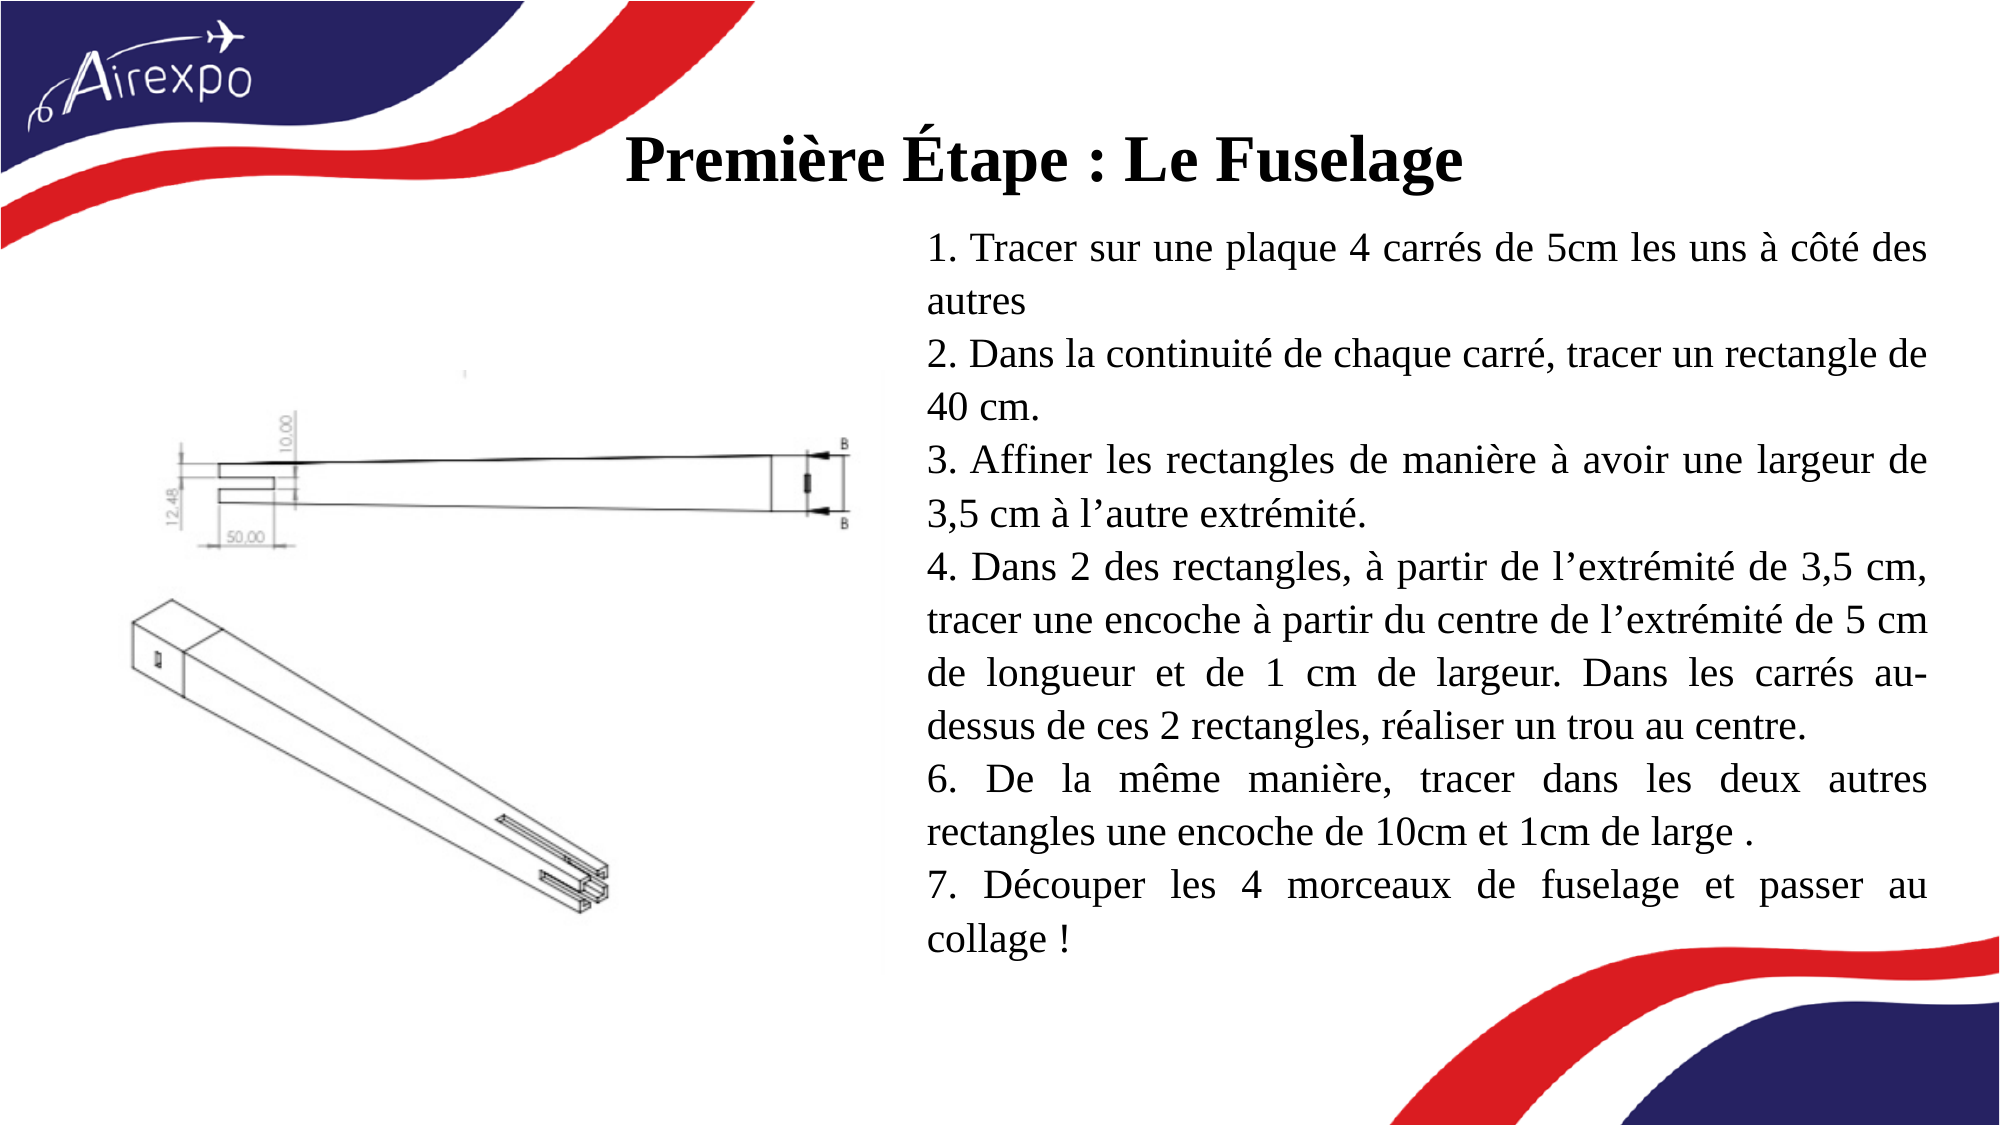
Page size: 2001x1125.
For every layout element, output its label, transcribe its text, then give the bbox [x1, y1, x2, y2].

picture [118, 370, 886, 975]
picture [0, 1, 769, 263]
picture [1376, 877, 2000, 1125]
subtitle Première Étape : Le Fuselage [295, 107, 1796, 380]
text_box 1. Tracer sur une plaque 4 carrés de 5cm les uns à côté des autres 2. Dans la continuité de chaque carré, tracer un rectangle de 40 cm. 3. Affiner les rectangles de manière à avoir une largeur de 3,5 cm à l’autre extrémité. 4. Dans 2 des rectangles, à partir de l’extrémité de 3,5 cm, tracer une encoche à partir du centre de l’extrémité de 5 cm de longueur et de 1 cm de largeur. Dans les carrés au-dessus de ces 2 rectangles, réaliser un trou au centre. 6. De la même manière, tracer dans les deux autres rectangles une encoche de 10cm et 1cm de large . 7. Découper les 4 morceaux de fuselage et passer au collage ! [912, 209, 1944, 1075]
